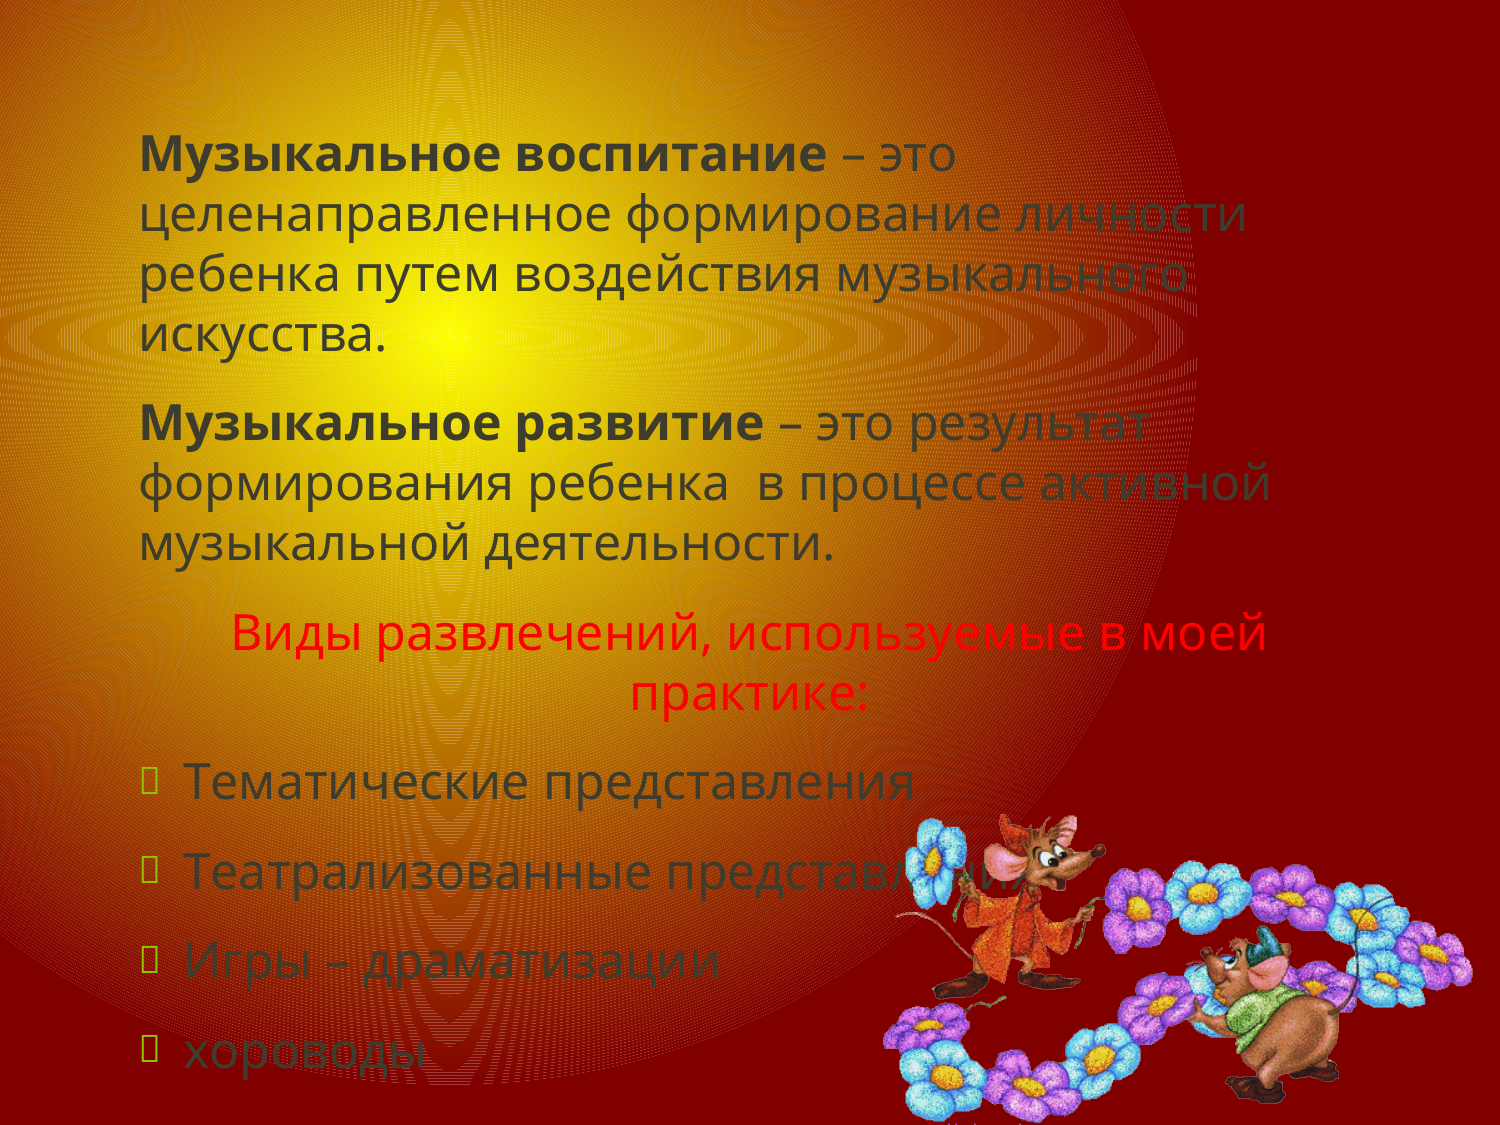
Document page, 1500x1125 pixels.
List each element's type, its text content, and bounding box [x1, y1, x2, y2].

list Музыкальное воспитание – это целенаправленное формирование личности ребенка путем воздействия музыкального искусства. Музыкальное развитие – это результат формирования ребенка в процессе активной музыкальной деятельности. Виды развлечений, используемые в моей практике: Тематические представления Театрализованные представления Игры – драматизации хороводы [112, 113, 1376, 1024]
picture [856, 792, 1500, 1125]
